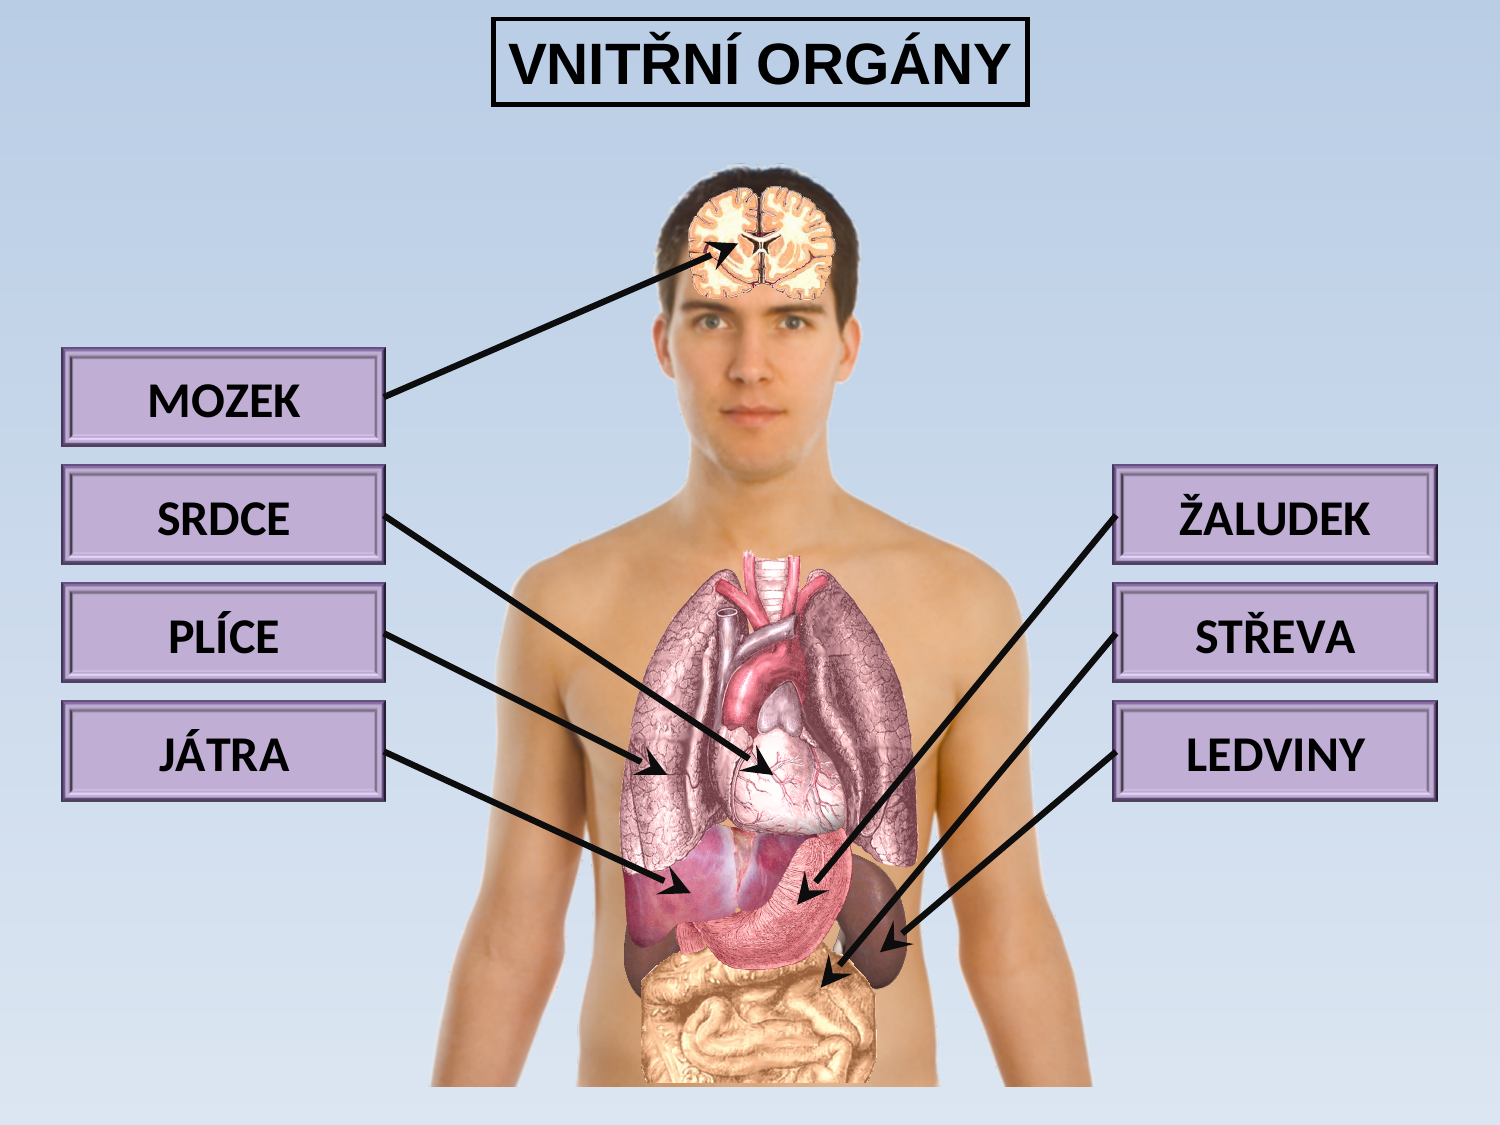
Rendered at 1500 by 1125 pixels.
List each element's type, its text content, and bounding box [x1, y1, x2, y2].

text_box ŽALUDEK [1116, 468, 1436, 563]
text_box MOZEK [64, 350, 384, 445]
text_box STŘEVA [1116, 586, 1436, 681]
picture [59, 148, 1440, 1087]
text_box JÁTRA [64, 704, 384, 799]
text_box LEDVINY [1116, 704, 1436, 799]
text_box PLÍCE [64, 586, 384, 681]
text_box SRDCE [64, 468, 384, 563]
text_box VNITŘNÍ ORGÁNY [493, 19, 1028, 105]
